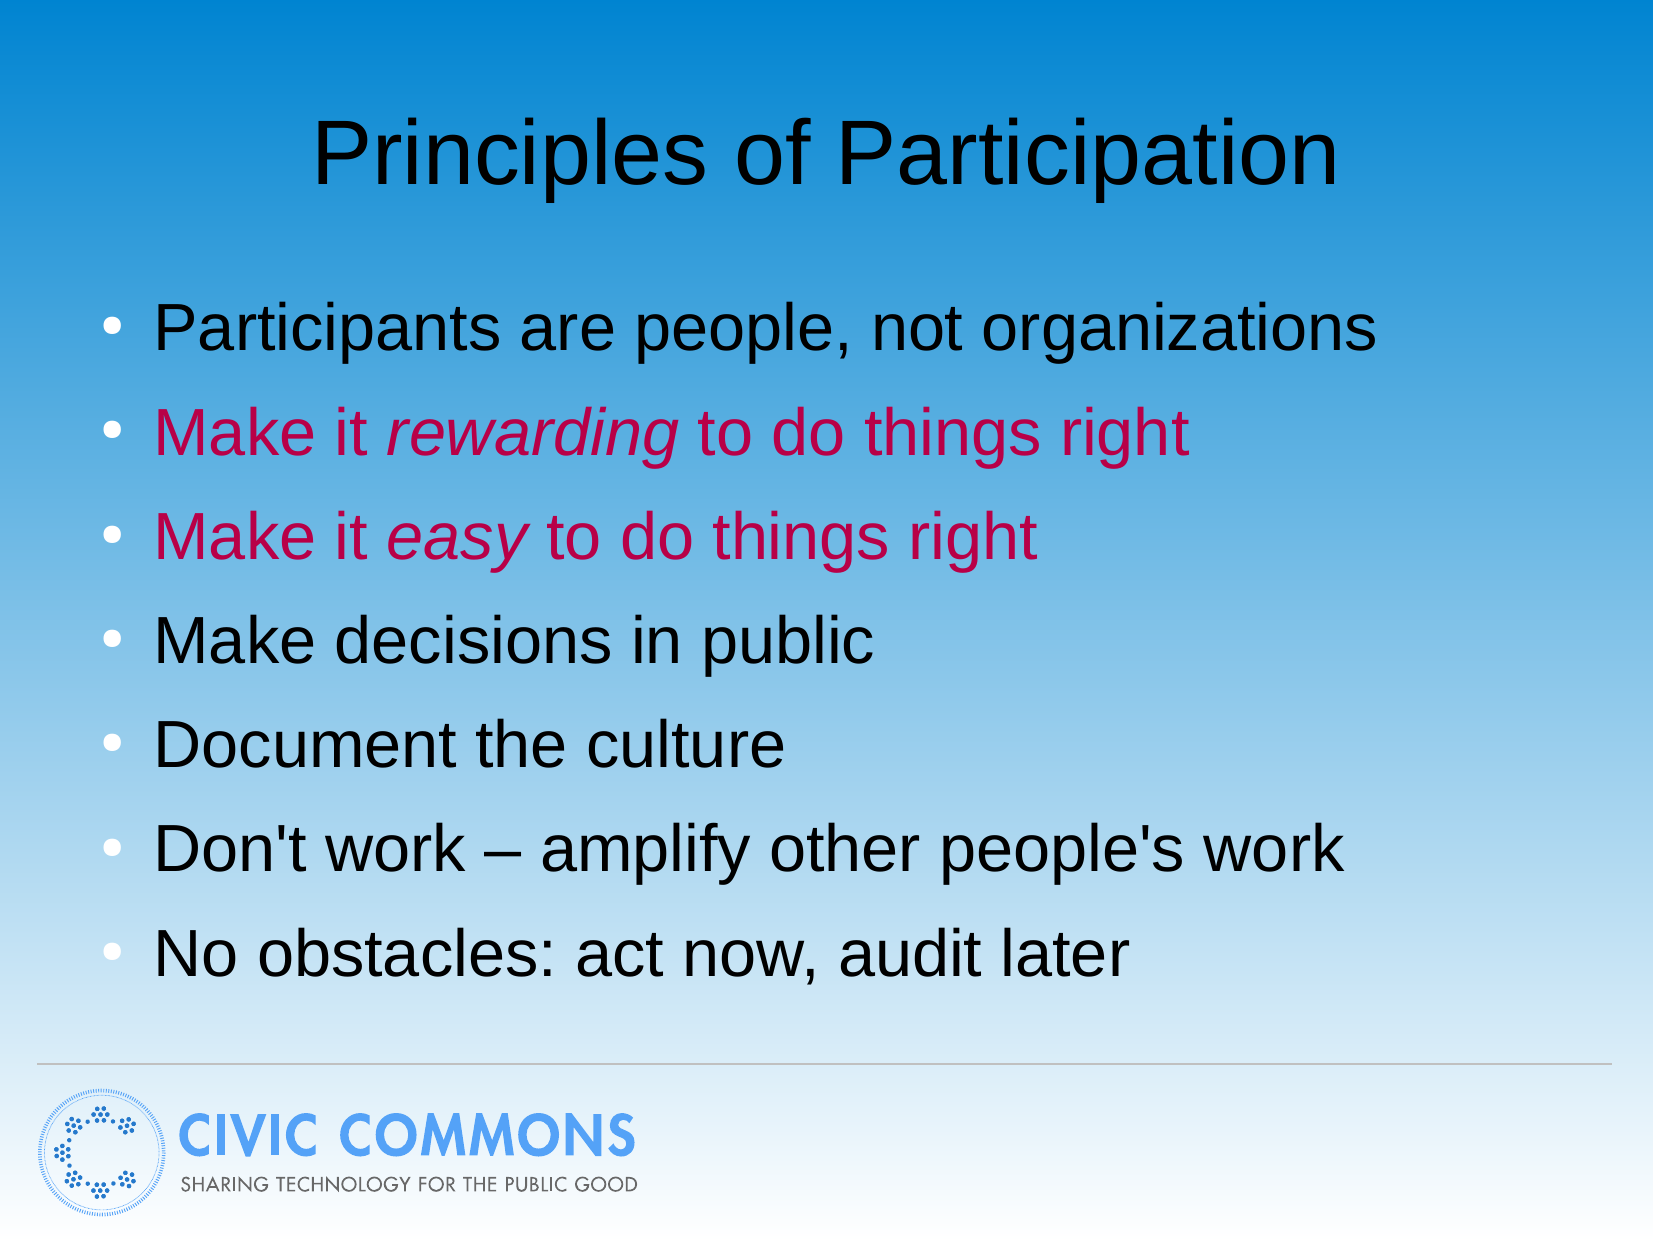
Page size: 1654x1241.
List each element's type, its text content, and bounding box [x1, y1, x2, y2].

list Participants are people, not organizations Make it rewarding to do things right Make it easy to do things right Make decisions in public Document the culture Don't work – amplify other people's work No obstacles: act now, audit later [82, 290, 1571, 1095]
title Principles of Participation [82, 49, 1571, 257]
picture [0, 1056, 689, 1241]
